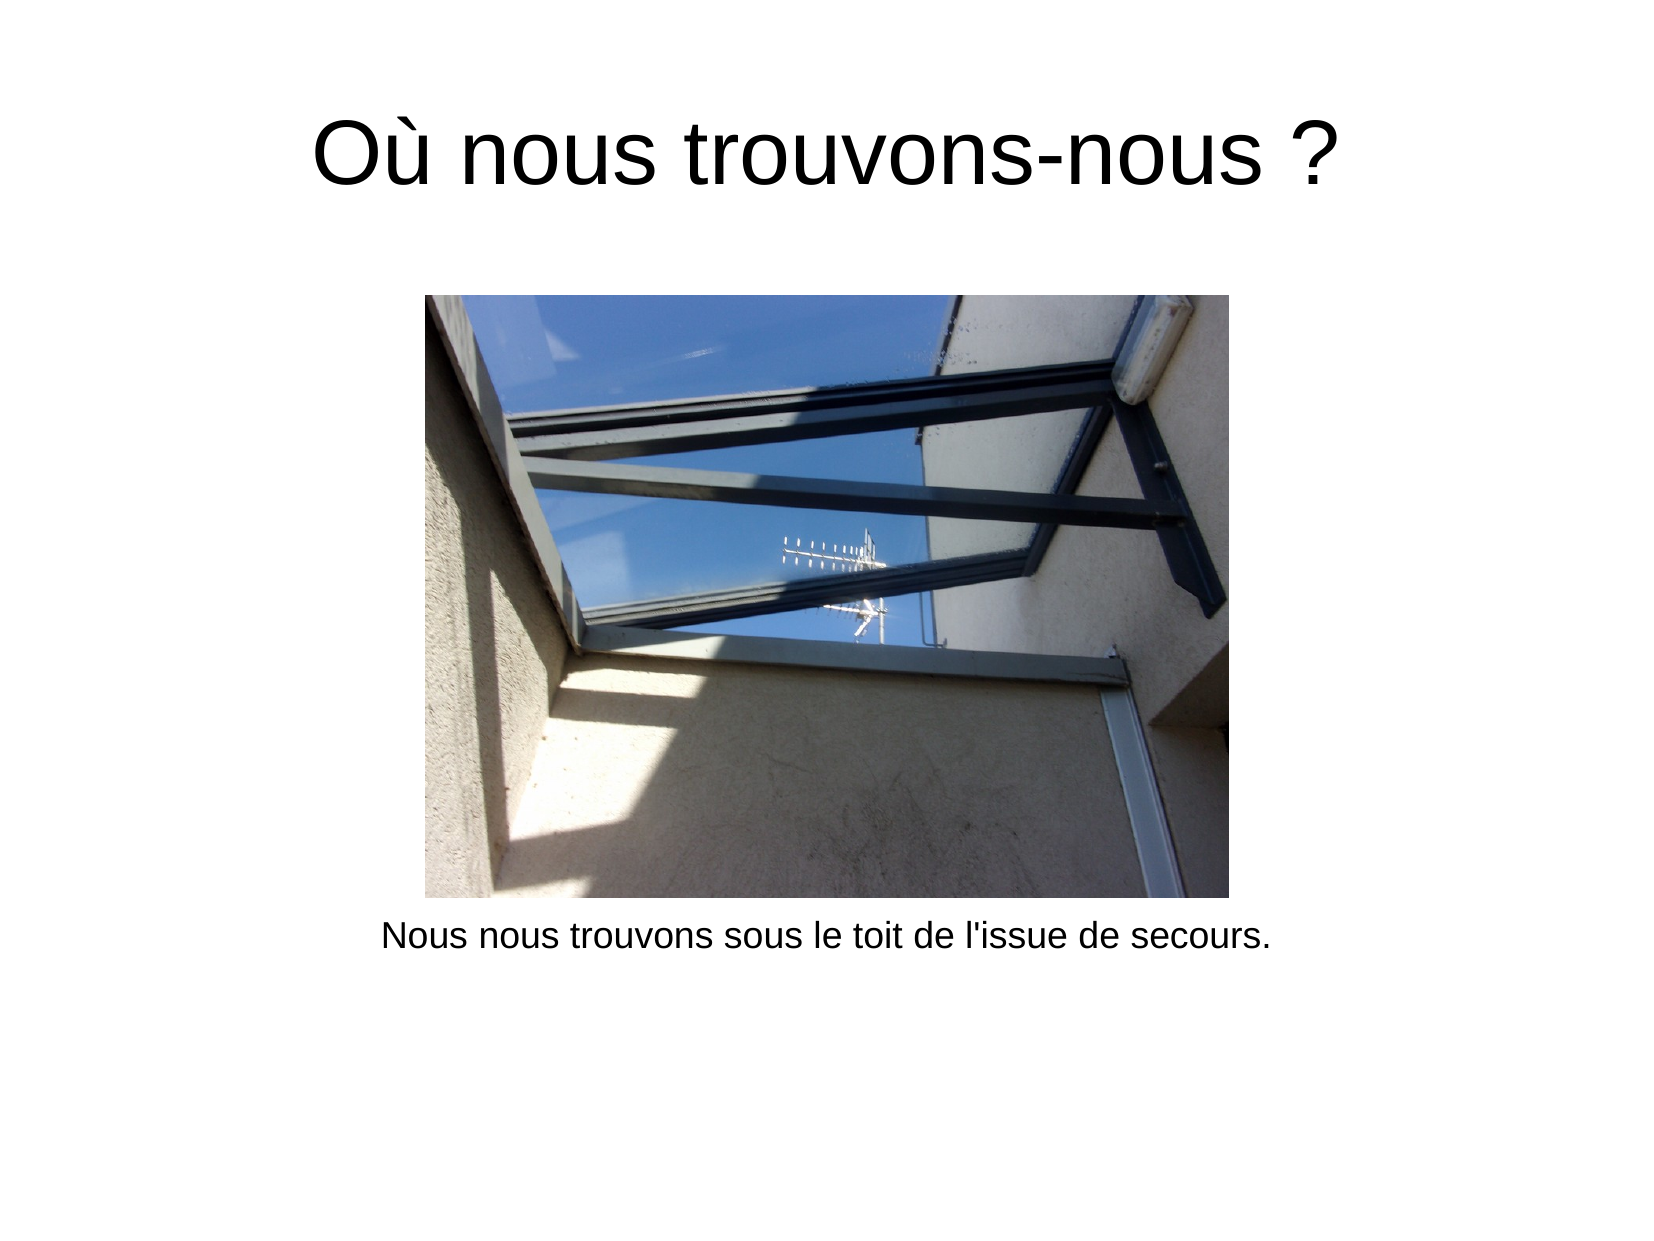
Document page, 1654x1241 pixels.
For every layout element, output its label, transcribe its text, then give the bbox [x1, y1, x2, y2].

picture [425, 295, 1229, 898]
title Où nous trouvons-nous ? [82, 49, 1571, 257]
text_box Nous nous trouvons sous le toit de l'issue de secours. [366, 907, 1288, 965]
